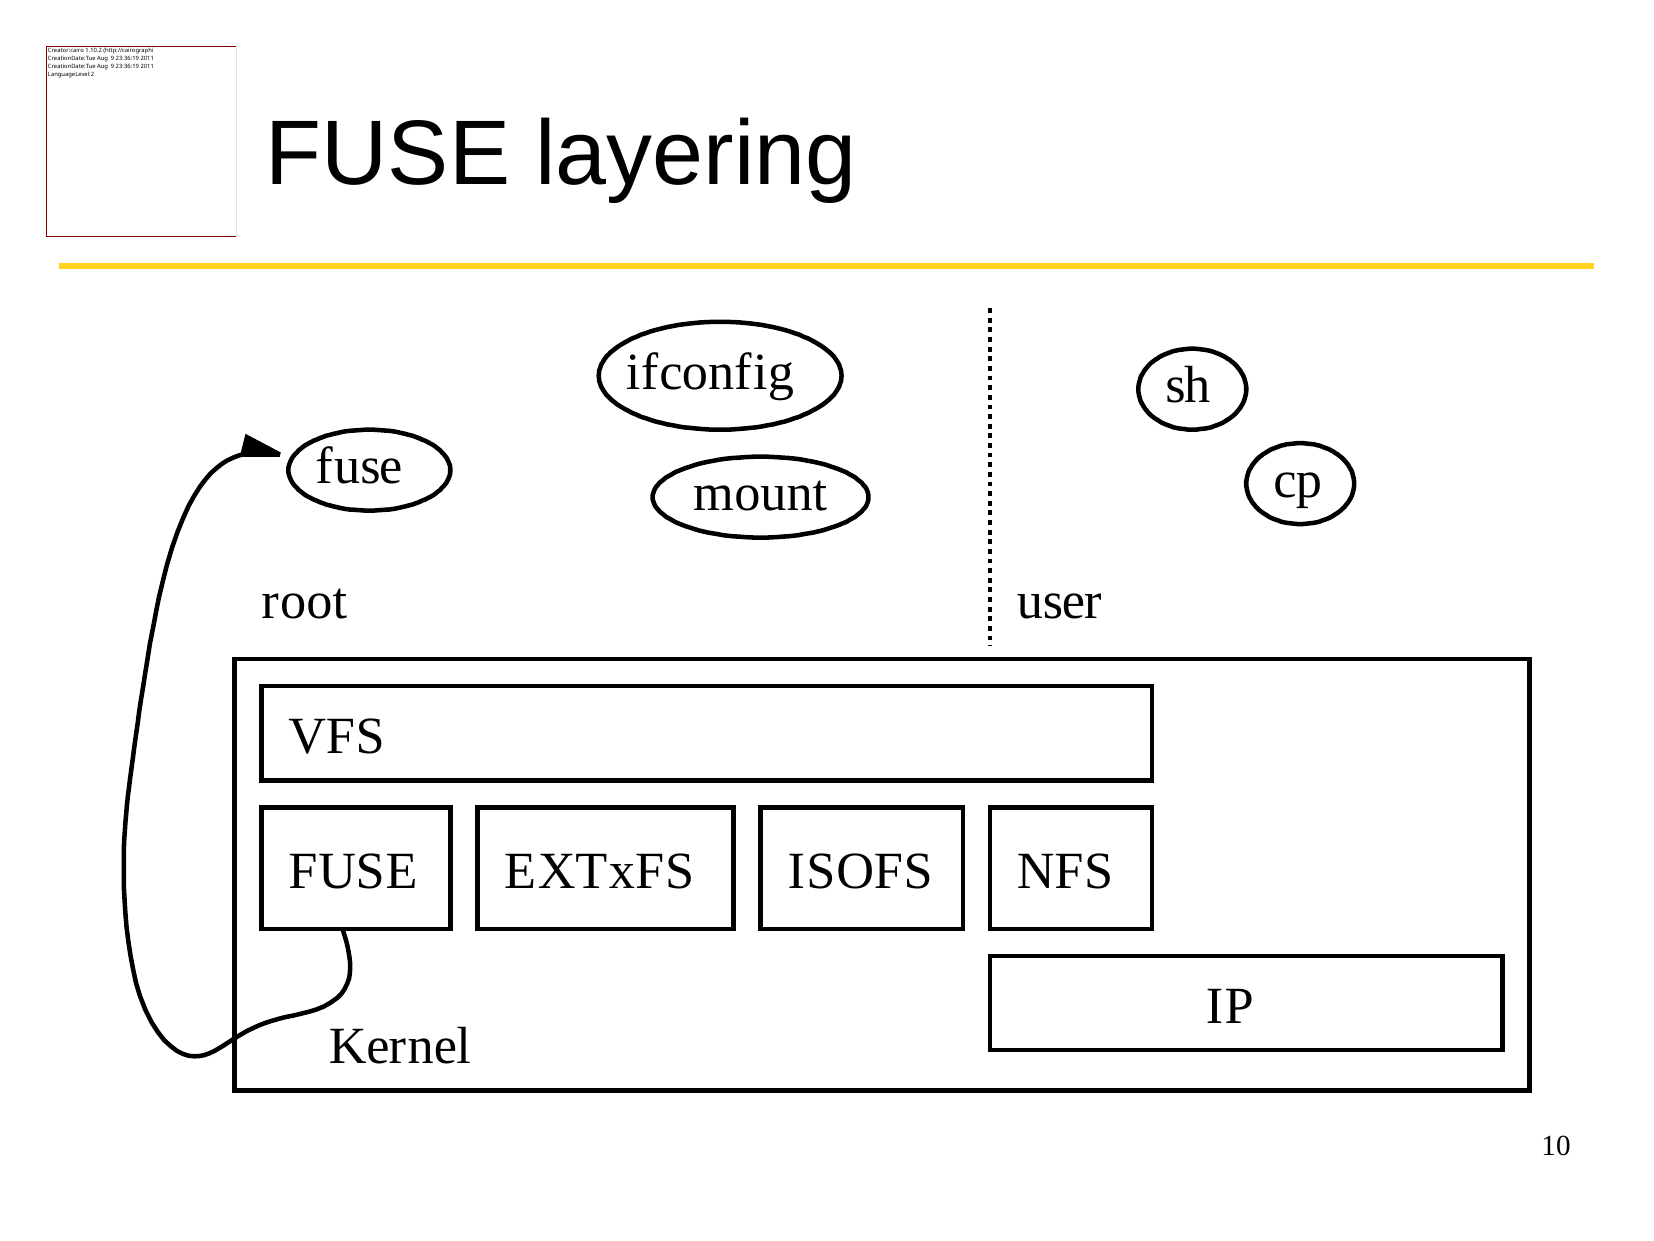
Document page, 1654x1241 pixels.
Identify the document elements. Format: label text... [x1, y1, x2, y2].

title FUSE layering [265, 49, 1571, 257]
picture [105, 290, 1548, 1109]
